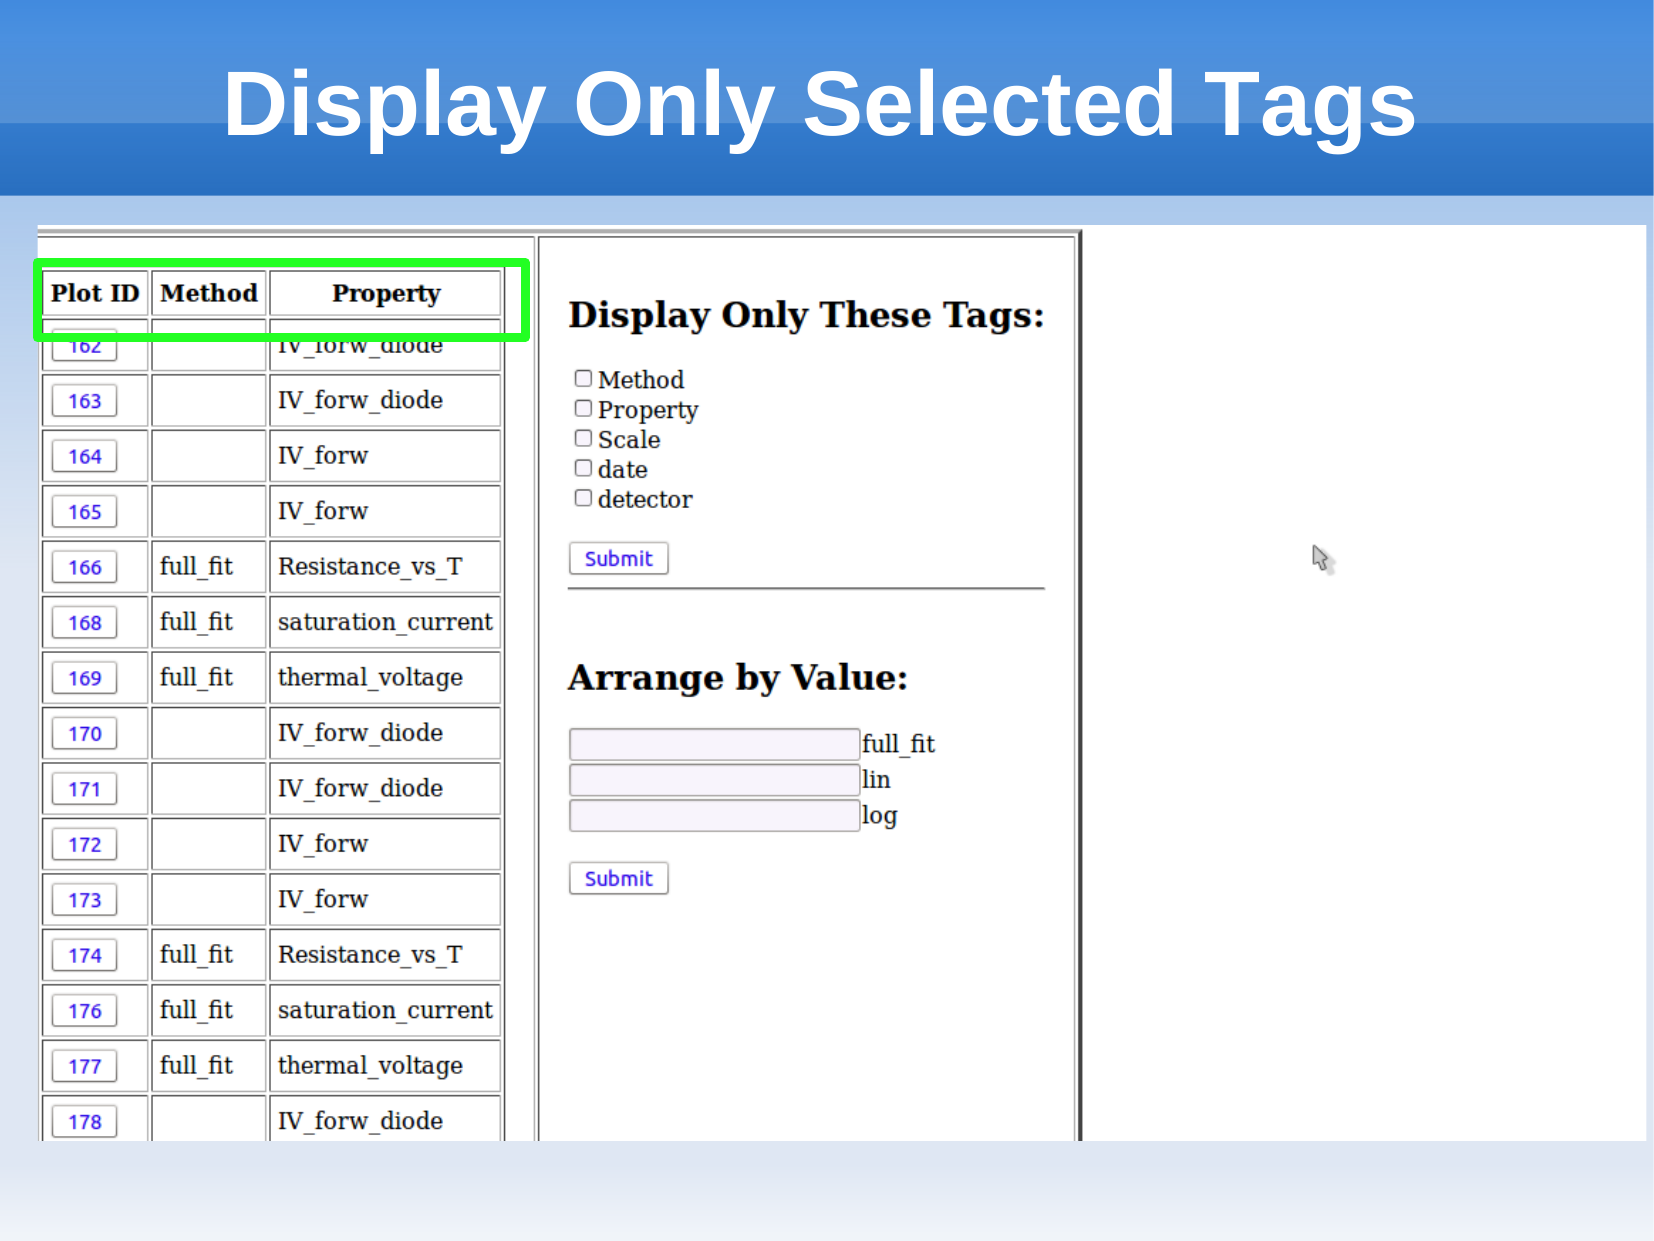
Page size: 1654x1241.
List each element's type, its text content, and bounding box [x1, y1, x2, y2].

title Display Only Selected Tags [76, 0, 1565, 208]
picture [0, 0, 1654, 1241]
